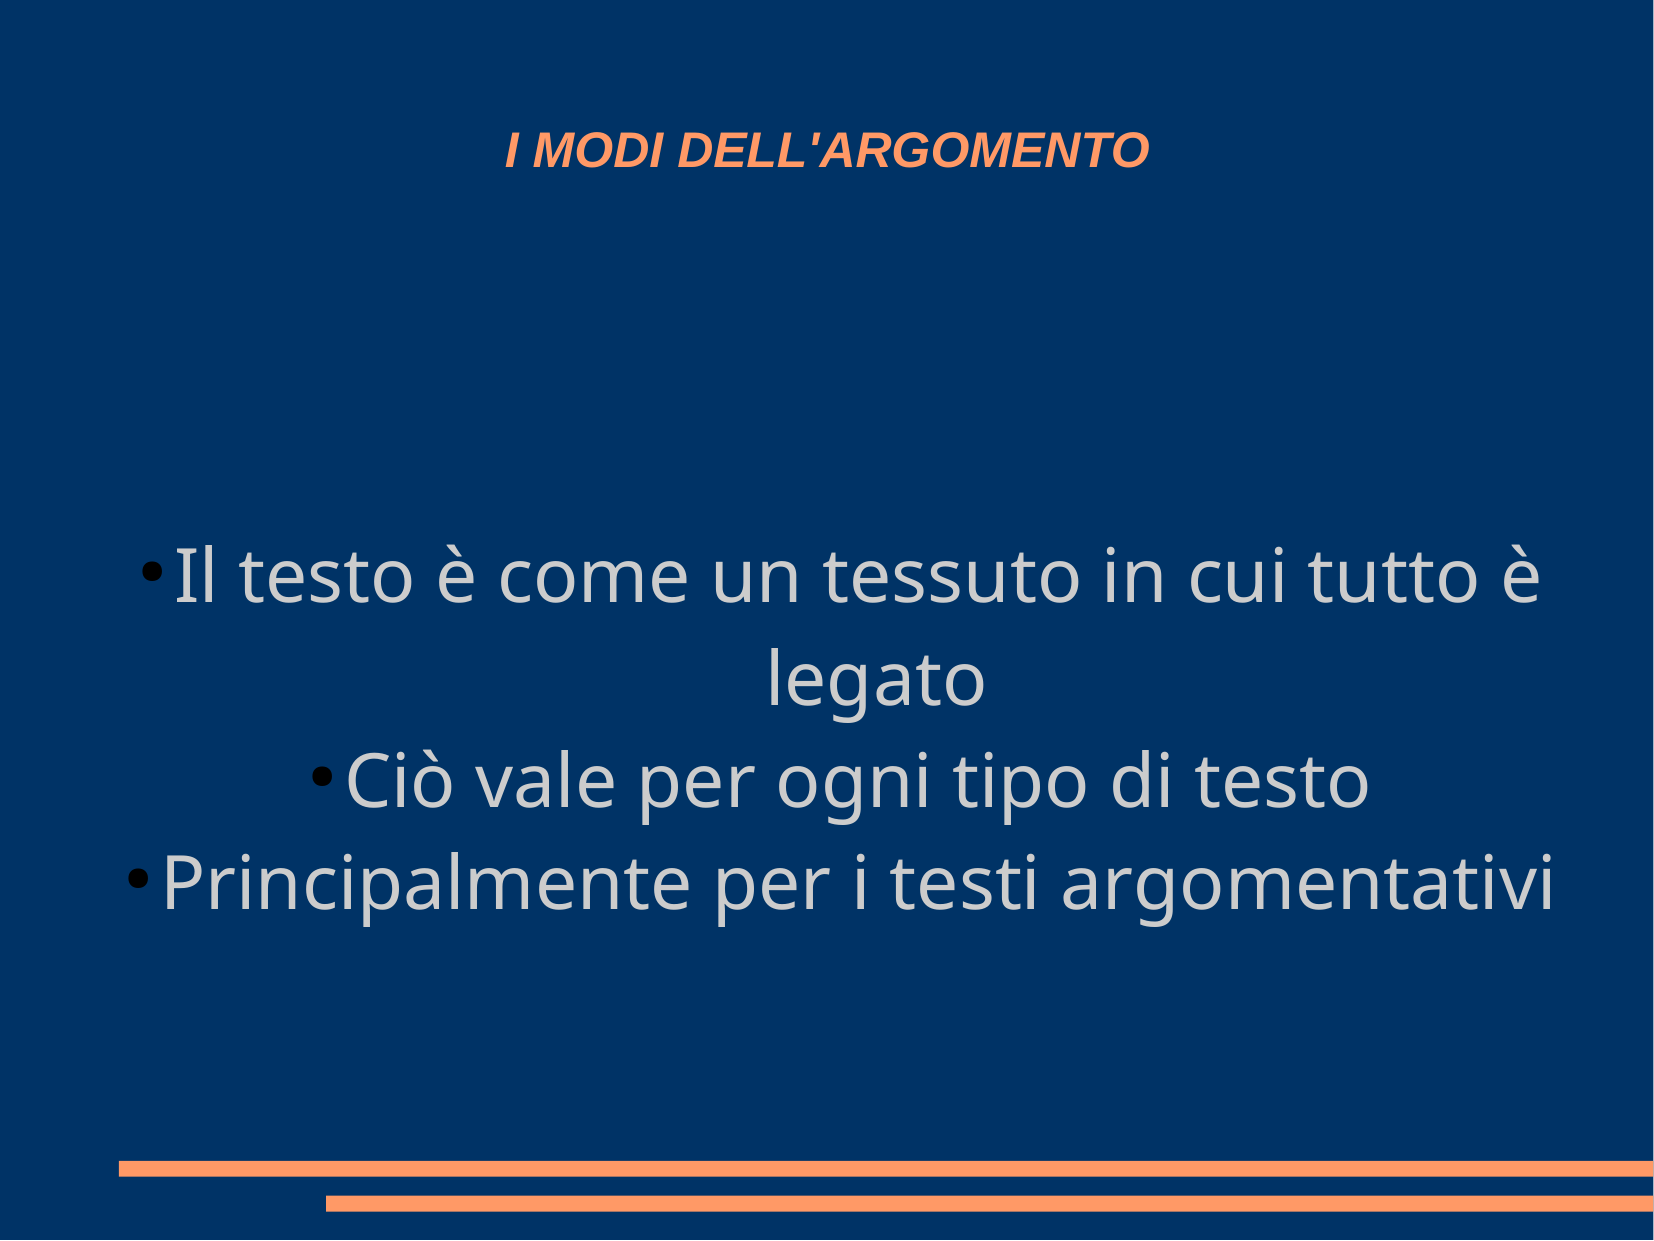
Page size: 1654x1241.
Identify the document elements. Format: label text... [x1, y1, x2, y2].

title I MODI DELL'ARGOMENTO [121, 46, 1534, 254]
subtitle Il testo è come un tessuto in cui tutto è legato Ciò vale per ogni tipo di testo Principalmente per i testi argomentativi [121, 322, 1561, 1132]
